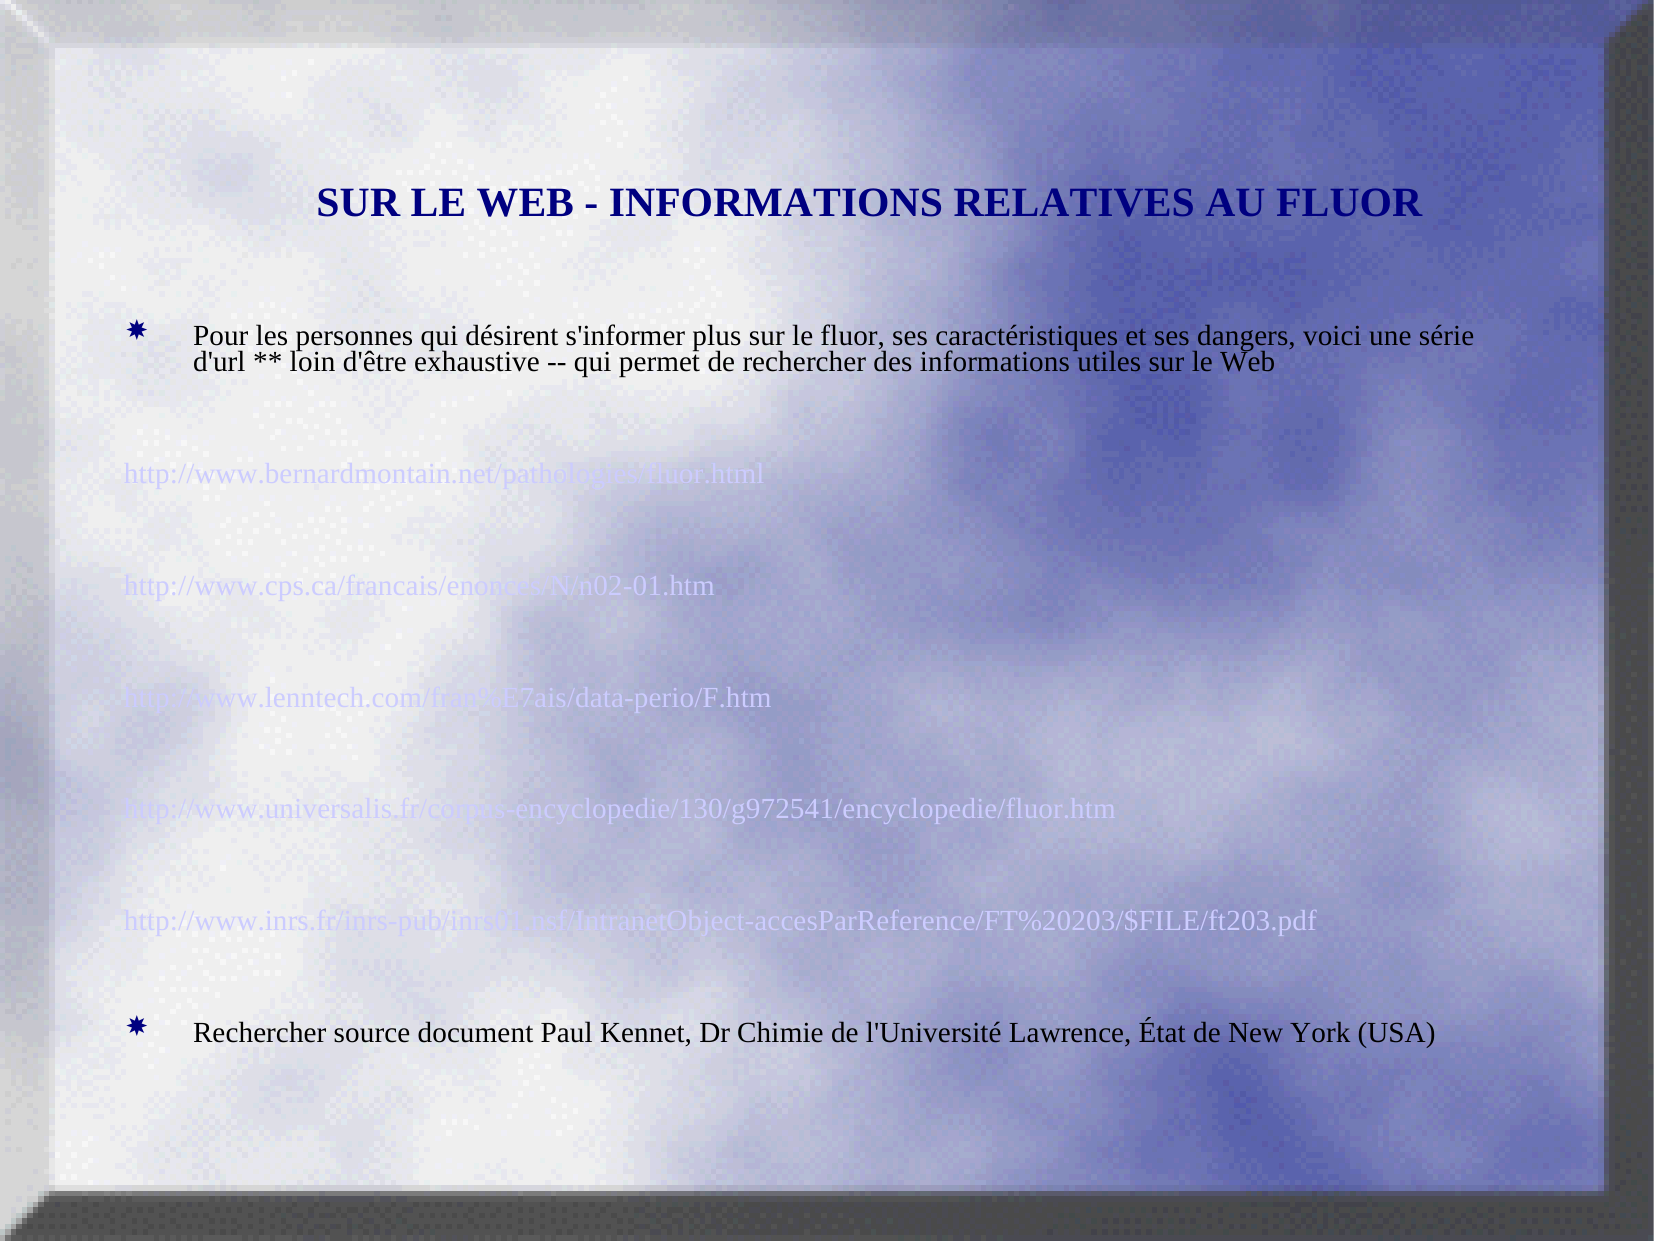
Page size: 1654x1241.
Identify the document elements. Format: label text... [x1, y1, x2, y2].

picture [0, 0, 1654, 1241]
title SUR LE WEB - INFORMATIONS RELATIVES AU FLUOR [201, 105, 1538, 306]
list Pour les personnes qui désirent s'informer plus sur le fluor, ses caractéristiques et ses dangers, voici une série d'url ** loin d'être exhaustive -- qui permet de rechercher des informations utiles sur le Web http://www.bernardmontain.net/pathologies/fluor.html http://www.cps.ca/francais/enonces/N/n02-01.htm http://www.lenntech.com/fran%E7ais/data-perio/F.htm http://www.universalis.fr/corpus-encyclopedie/130/g972541/encyclopedie/fluor.htm http://www.inrs.fr/inrs-pub/inrs01.nsf/IntranetObject-accesParReference/FT%20203/$FILE/ft203.pdf Rechercher source document Paul Kennet, Dr Chimie de l'Université Lawrence, État de New York (USA) [118, 324, 1526, 1053]
